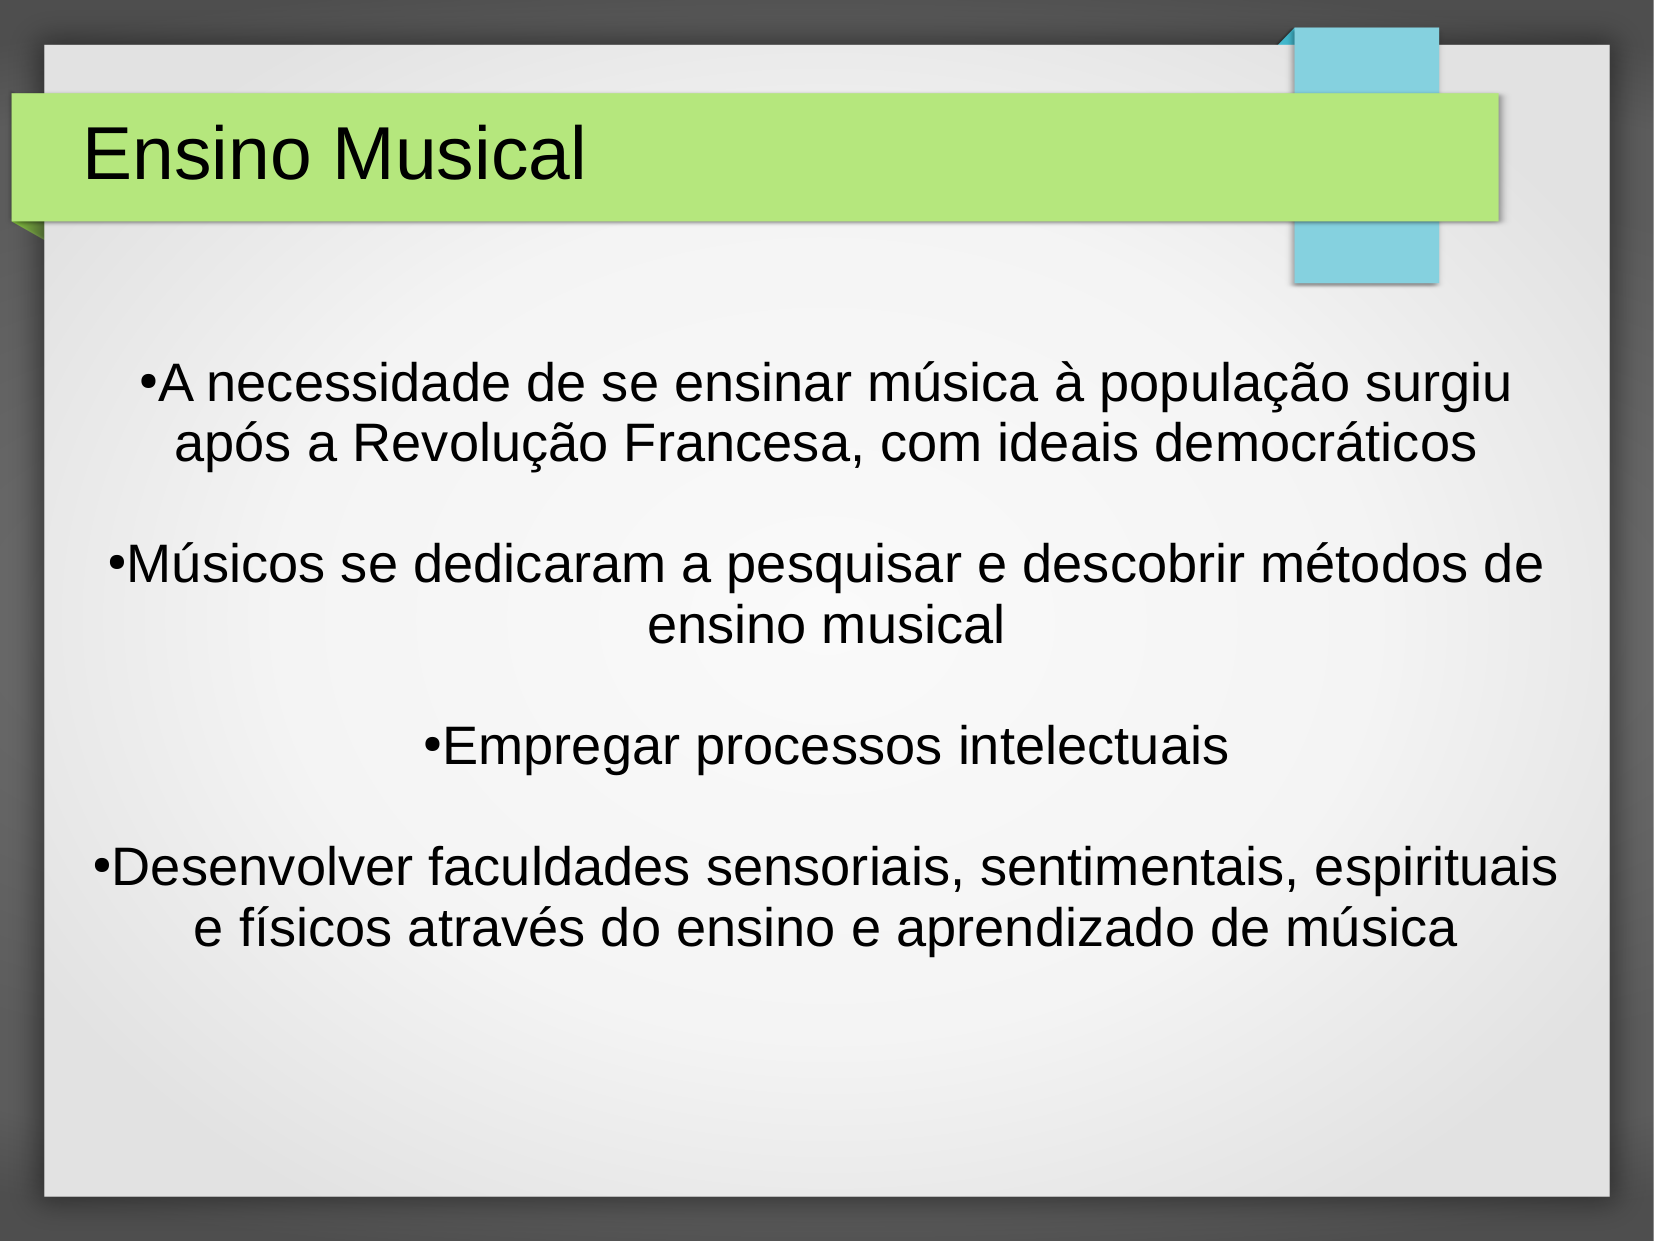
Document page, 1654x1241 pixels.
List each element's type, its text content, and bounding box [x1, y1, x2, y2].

picture [0, 0, 1654, 1241]
title Ensino Musical [82, 94, 1264, 213]
subtitle A necessidade de se ensinar música à população surgiu após a Revolução Francesa, com ideais democráticos Músicos se dedicaram a pesquisar e descobrir métodos de ensino musical Empregar processos intelectuais Desenvolver faculdades sensoriais, sentimentais, espirituais e físicos através do ensino e aprendizado de música [82, 295, 1571, 1015]
